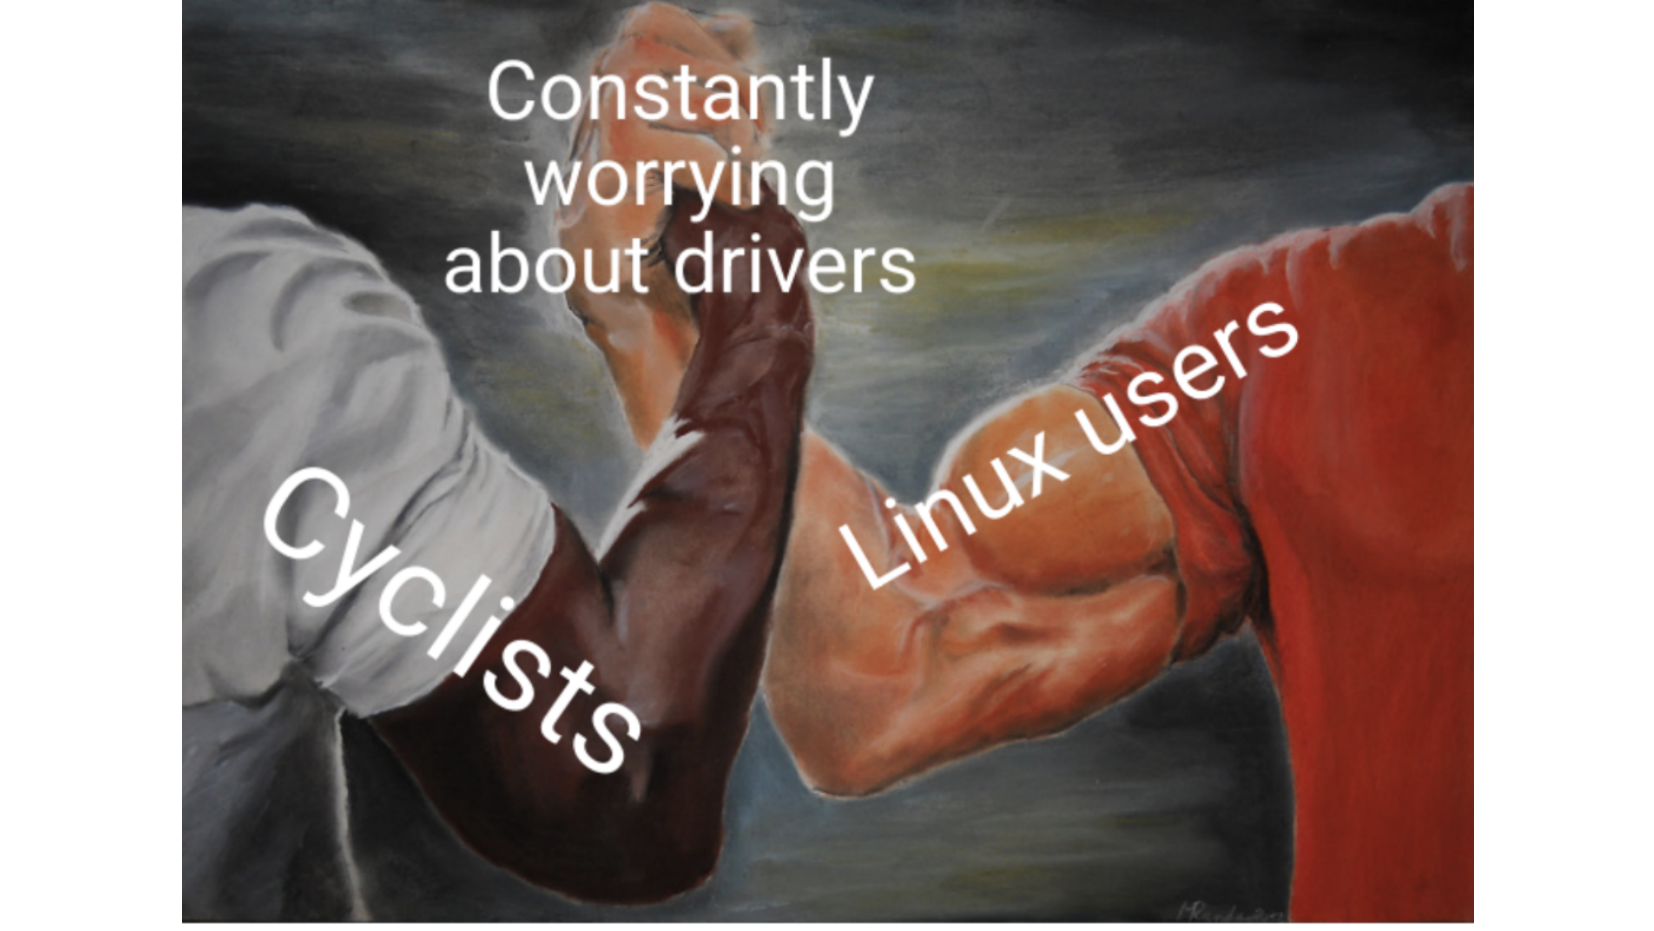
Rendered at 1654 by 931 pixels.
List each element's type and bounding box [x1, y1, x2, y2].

picture [182, 0, 1474, 931]
